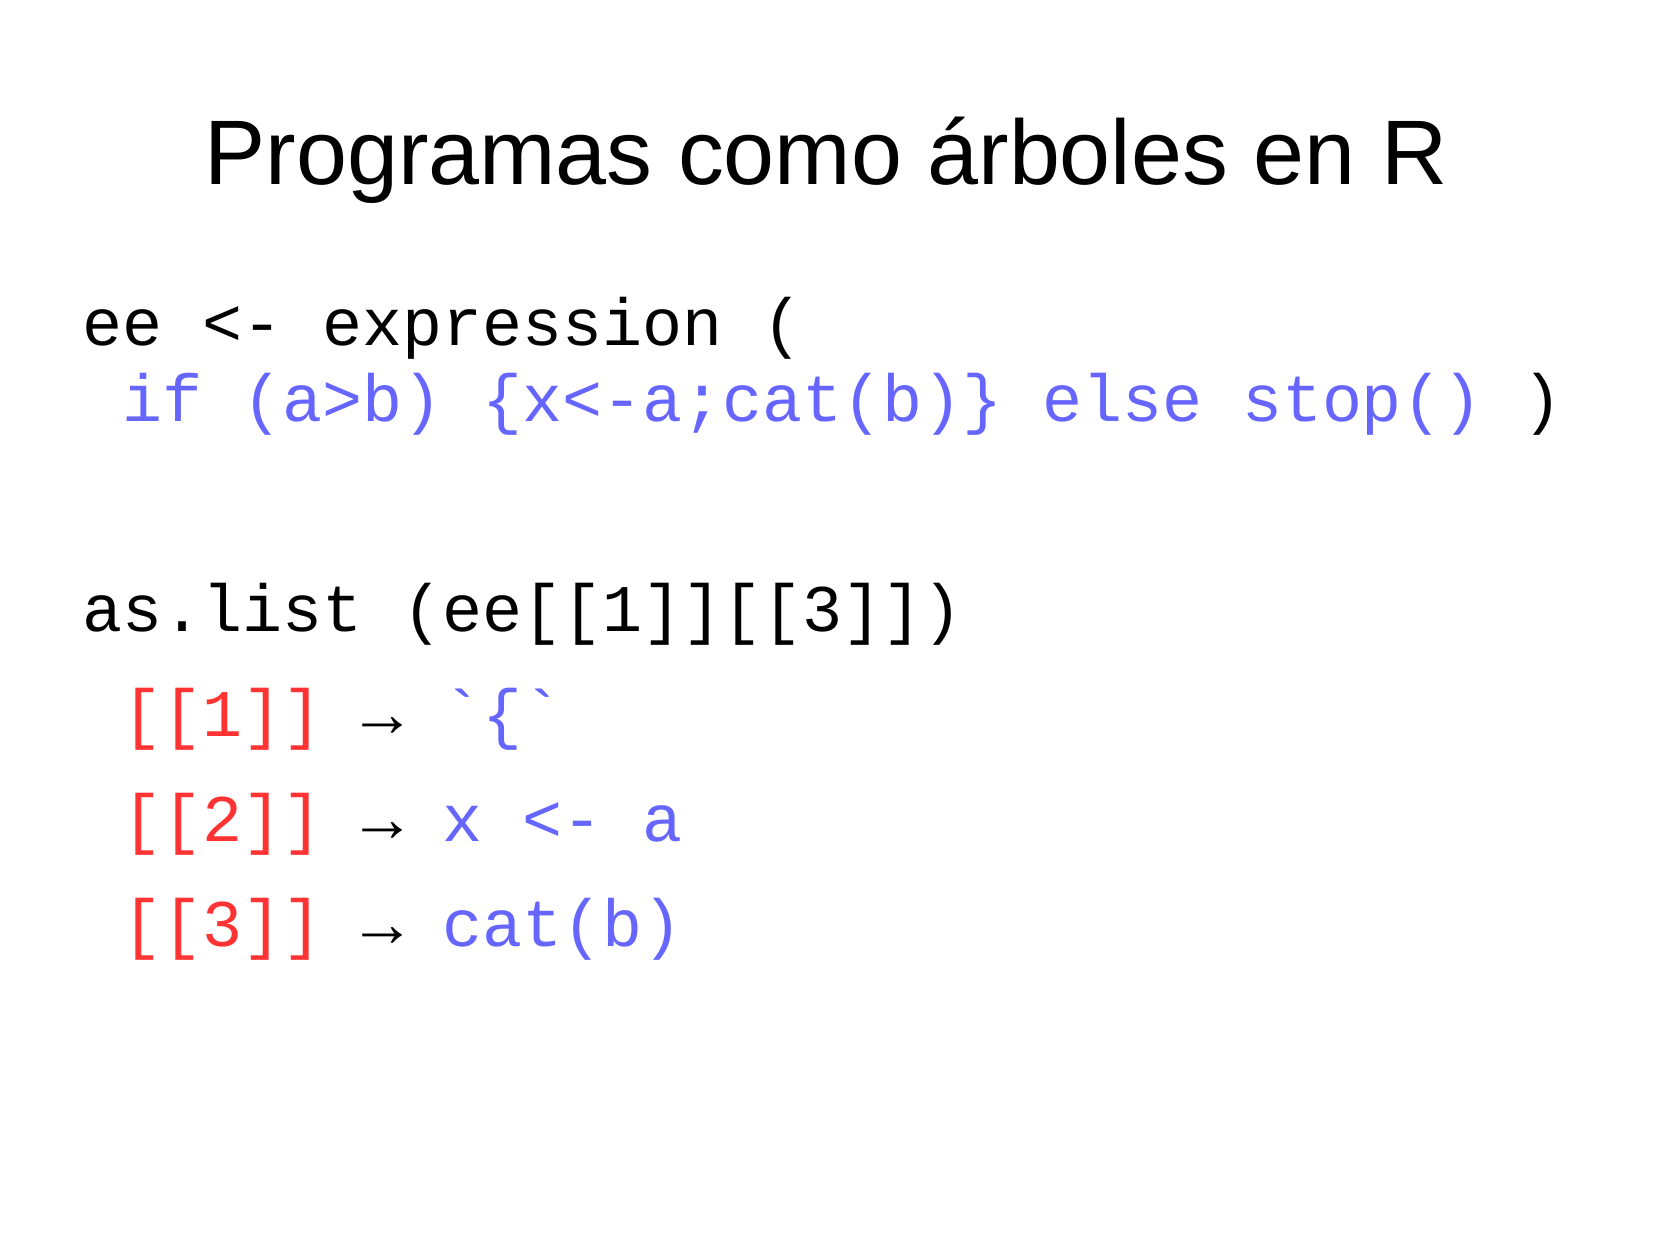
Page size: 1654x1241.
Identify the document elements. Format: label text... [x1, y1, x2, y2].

list ee <- expression ( if (a>b) {x<-a;cat(b)} else stop() ) as.list (ee[[1]][[3]]) [[1]] → `{` [[2]] → x <- a [[3]] → cat(b) [82, 290, 1571, 1010]
title Programas como árboles en R [82, 49, 1571, 257]
